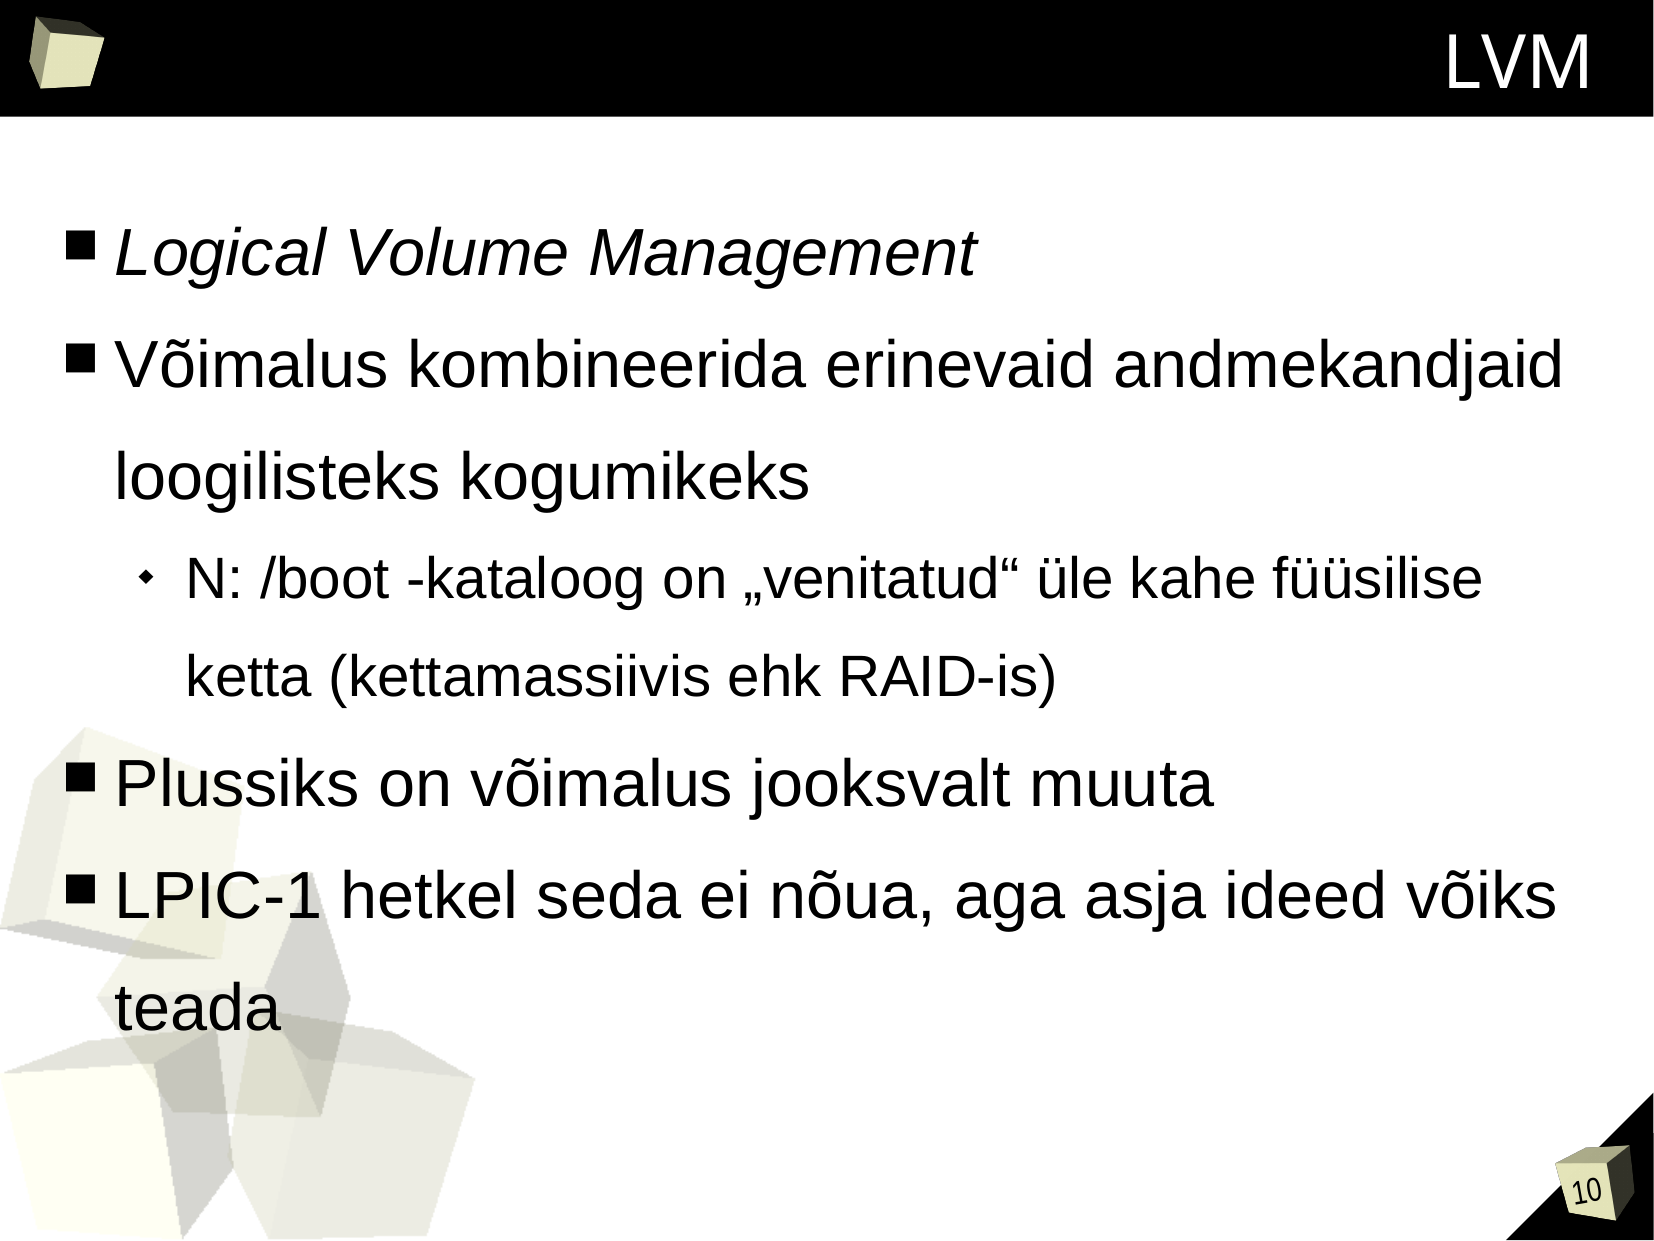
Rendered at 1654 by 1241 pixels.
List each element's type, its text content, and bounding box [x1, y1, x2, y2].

picture [0, 726, 477, 1241]
list Logical Volume Management Võimalus kombineerida erinevaid andmekandjaid loogilisteks kogumikeks N: /boot -kataloog on „venitatud“ üle kahe füüsilise ketta (kettamassiivis ehk RAID-is) Plussiks on võimalus jooksvalt muuta LPIC-1 hetkel seda ei nõua, aga asja ideed võiks teada [44, 177, 1611, 1214]
title LVM [118, 0, 1595, 119]
